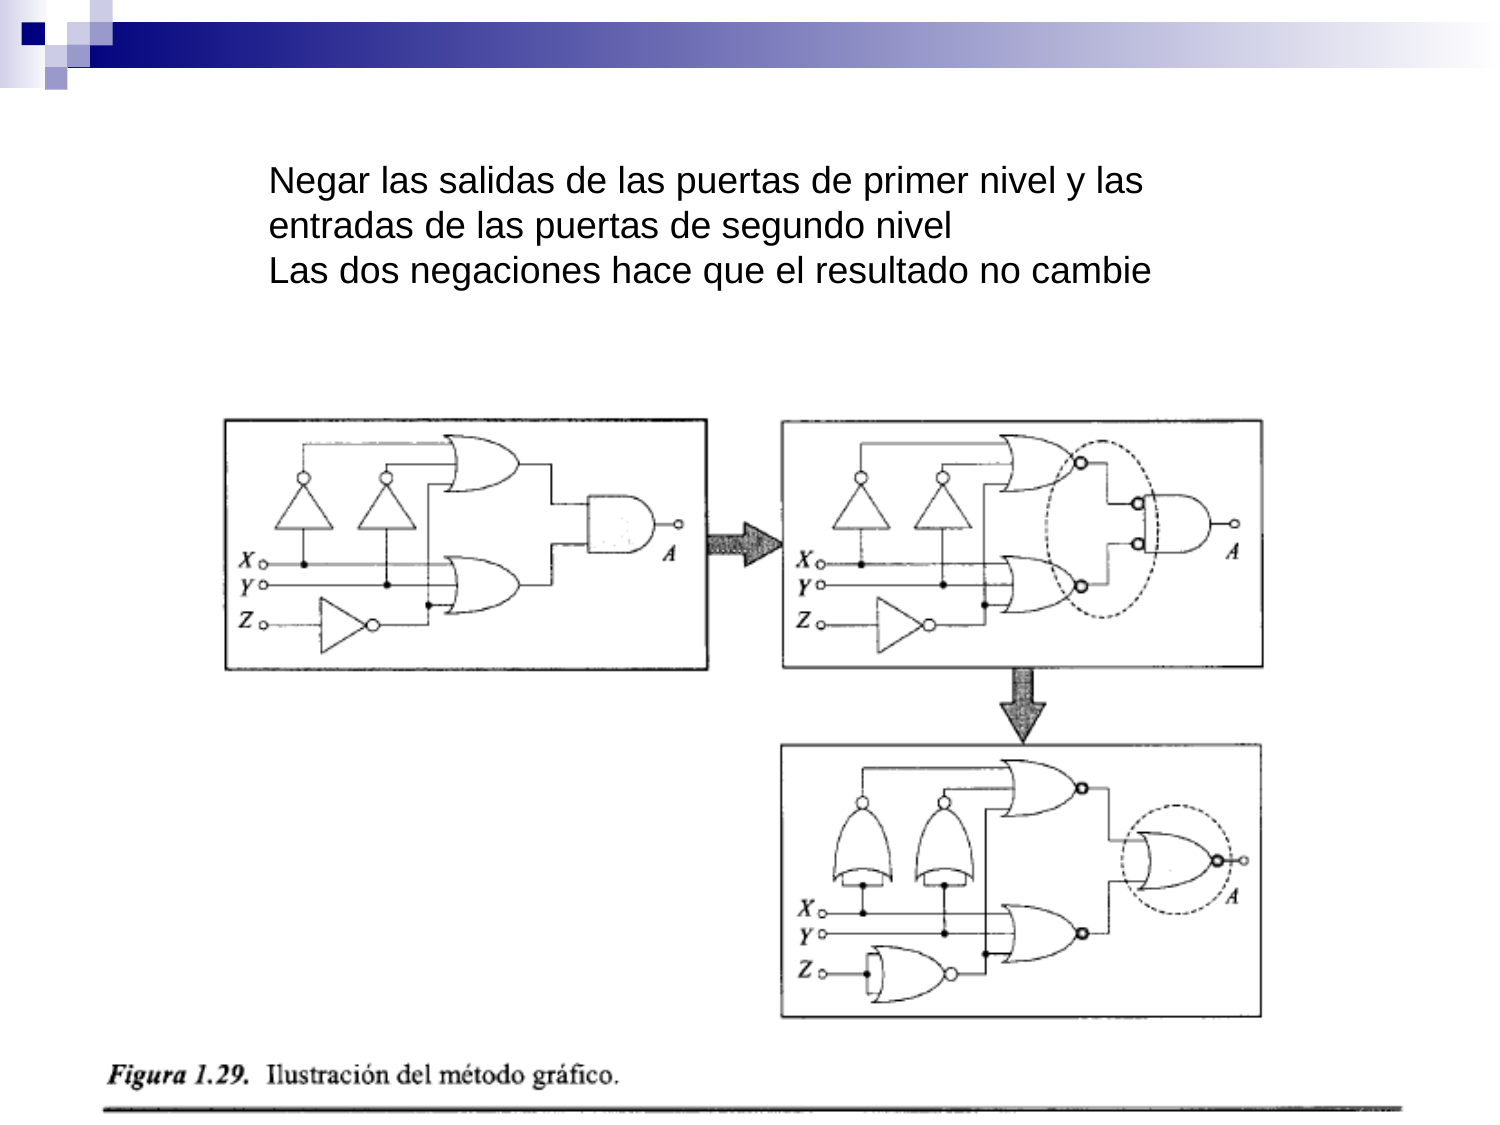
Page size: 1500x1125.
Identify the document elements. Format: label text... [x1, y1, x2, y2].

picture [53, 397, 1436, 1125]
text_box Negar las salidas de las puertas de primer nivel y las entradas de las puertas de segundo nivel Las dos negaciones hace que el resultado no cambie [253, 148, 1176, 300]
